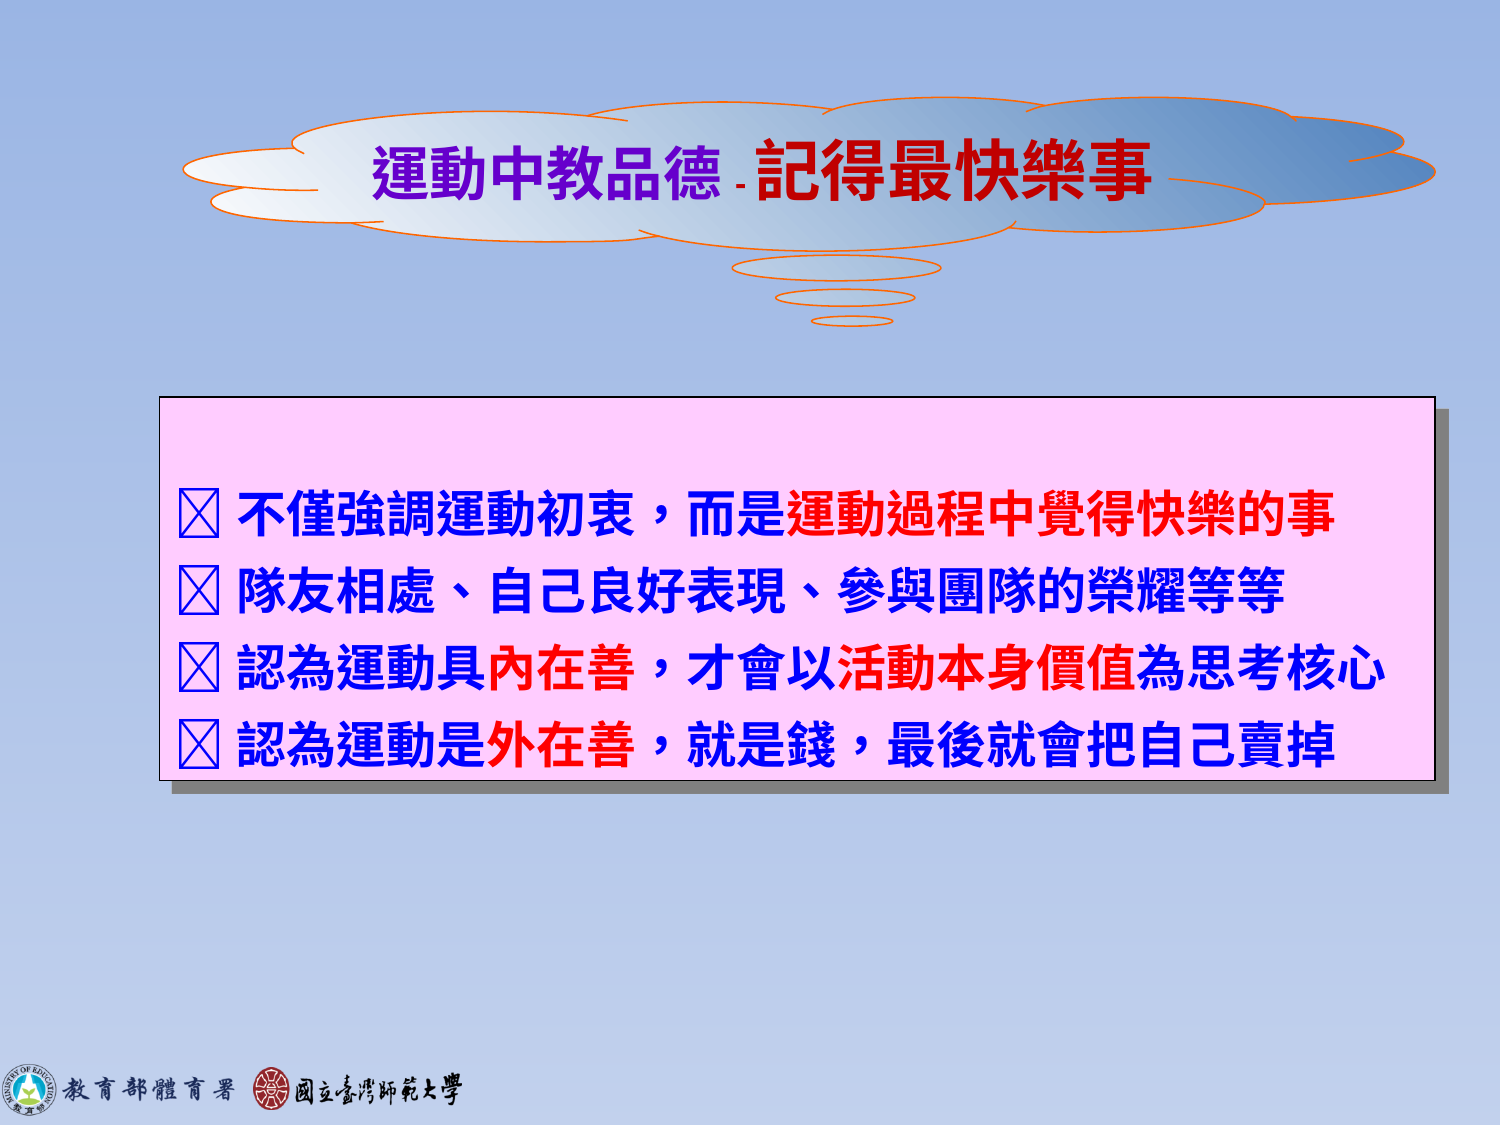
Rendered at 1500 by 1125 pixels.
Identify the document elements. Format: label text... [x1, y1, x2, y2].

text_box 運動中教品德-記得最快樂事 [732, 255, 941, 281]
text_box 運動中教品德-記得最快樂事 [775, 289, 915, 307]
text_box 運動中教品德-記得最快樂事 [811, 316, 893, 327]
text_box 不僅強調運動初衷，而是運動過程中覺得快樂的事 隊友相處、自己良好表現、參與團隊的榮耀等等 認為運動具內在善，才會以活動本身價值為思考核心 認為運動是外在善，就是錢，最後就會把自己賣掉 [159, 397, 1435, 781]
text_box 運動中教品德-記得最快樂事 [183, 97, 1436, 252]
